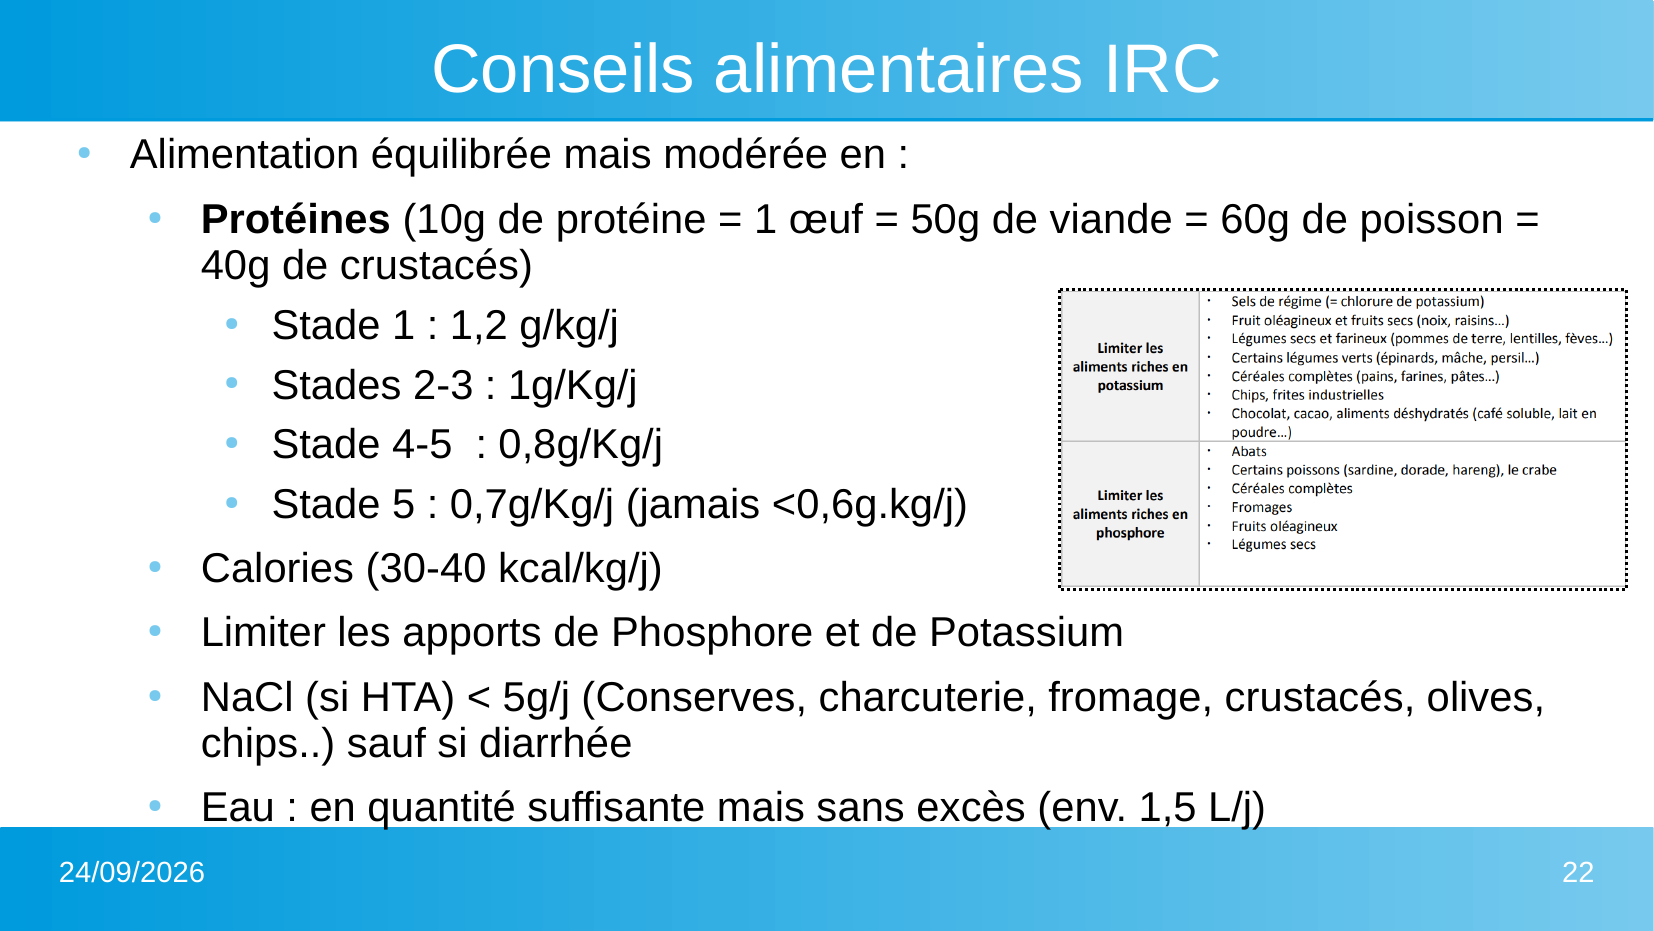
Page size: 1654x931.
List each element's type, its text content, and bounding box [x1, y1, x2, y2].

title Conseils alimentaires IRC [59, 29, 1595, 108]
list Alimentation équilibrée mais modérée en : Protéines (10g de protéine = 1 œuf = 50g de viande = 60g de poisson = 40g de crustacés) Stade 1 : 1,2 g/kg/j Stades 2-3 : 1g/Kg/j Stade 4-5 : 0,8g/Kg/j Stade 5 : 0,7g/Kg/j (jamais <0,6g.kg/j) Calories (30-40 kcal/kg/j) Limiter les apports de Phosphore et de Potassium NaCl (si HTA) < 5g/j (Conserves, charcuterie, fromage, crustacés, olives, chips..) sauf si diarrhée Eau : en quantité suffisante mais sans excès (env. 1,5 L/j) [59, 131, 1595, 768]
picture [1061, 291, 1626, 589]
